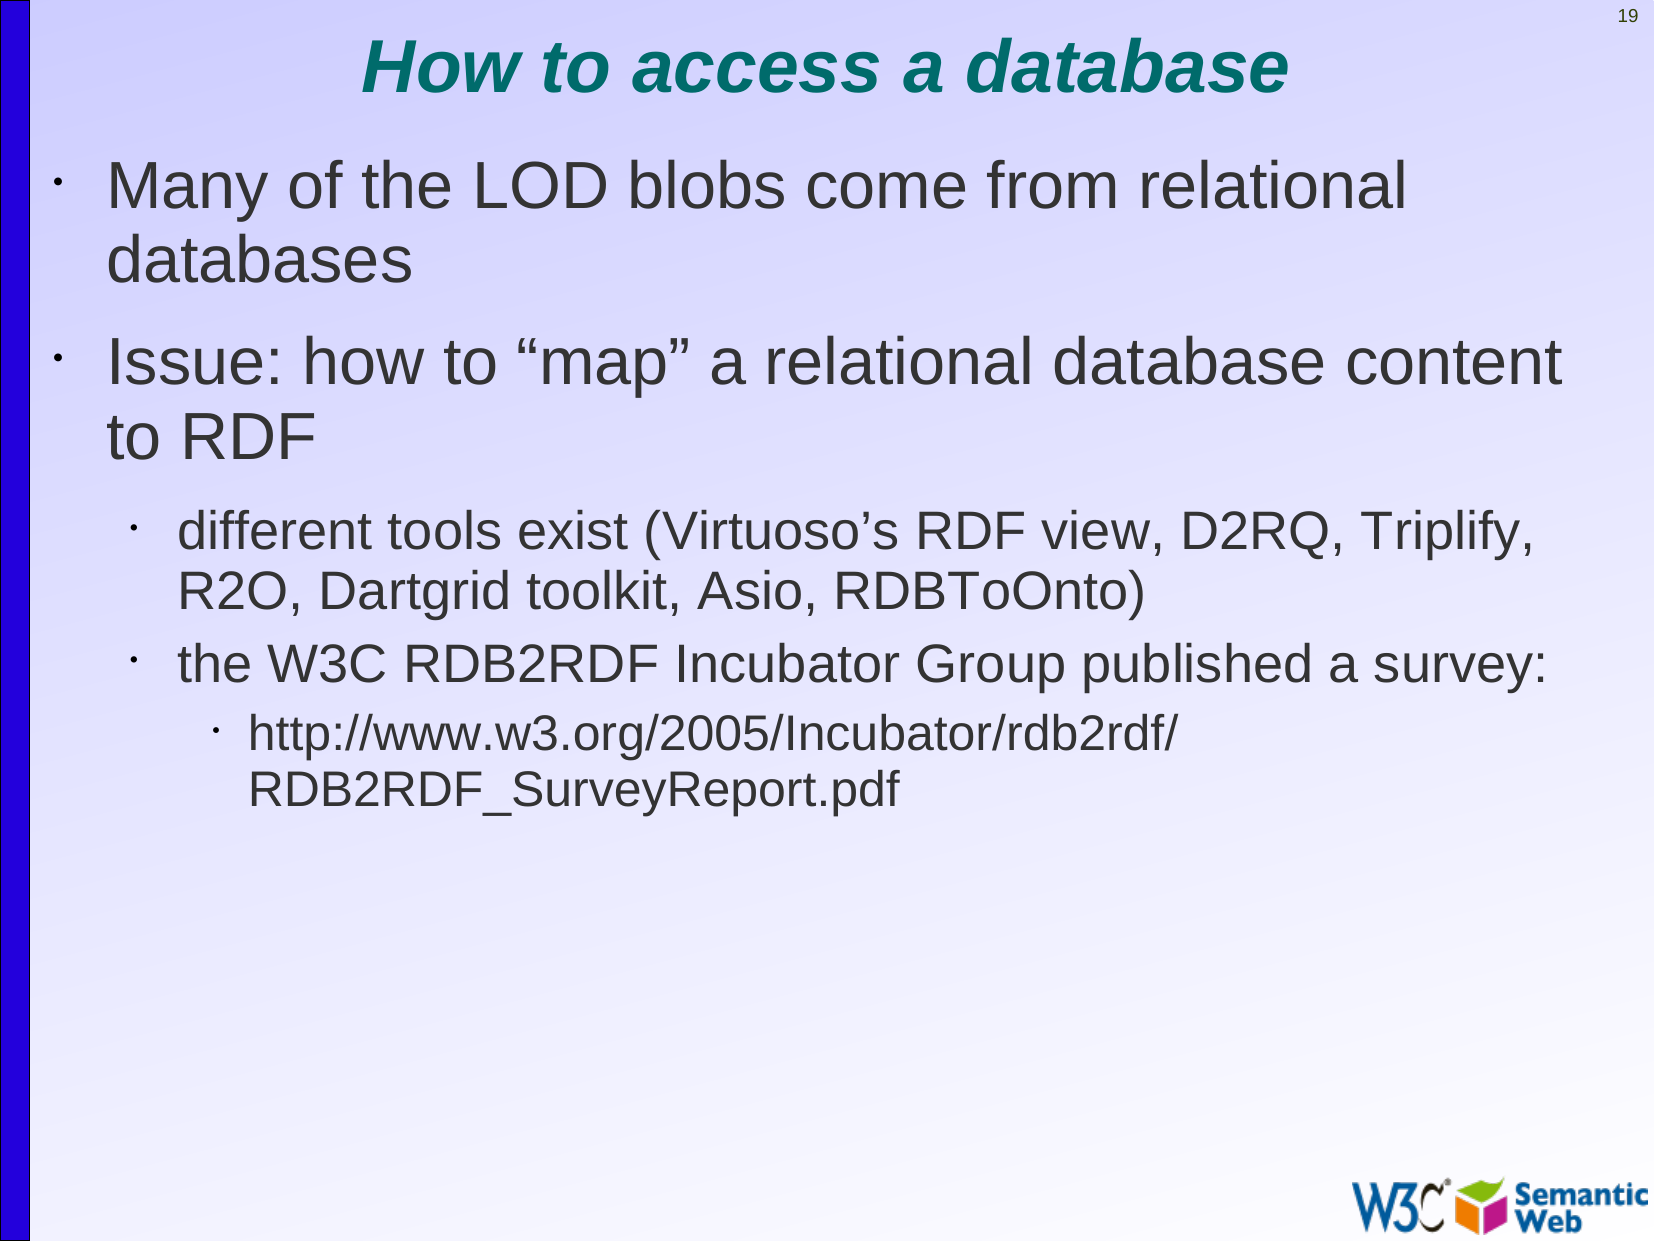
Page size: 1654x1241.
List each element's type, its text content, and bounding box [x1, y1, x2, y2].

picture [1352, 1175, 1648, 1235]
list Many of the LOD blobs come from relational databases Issue: how to “map” a relational database content to RDF different tools exist (Virtuoso’s RDF view, D2RQ, Triplify, R2O, Dartgrid toolkit, Asio, RDBToOnto) the W3C RDB2RDF Incubator Group published a survey: http://www.w3.org/2005/Incubator/rdb2rdf/RDB2RDF_SurveyReport.pdf [35, 147, 1618, 1134]
title How to access a database [0, 5, 1654, 125]
